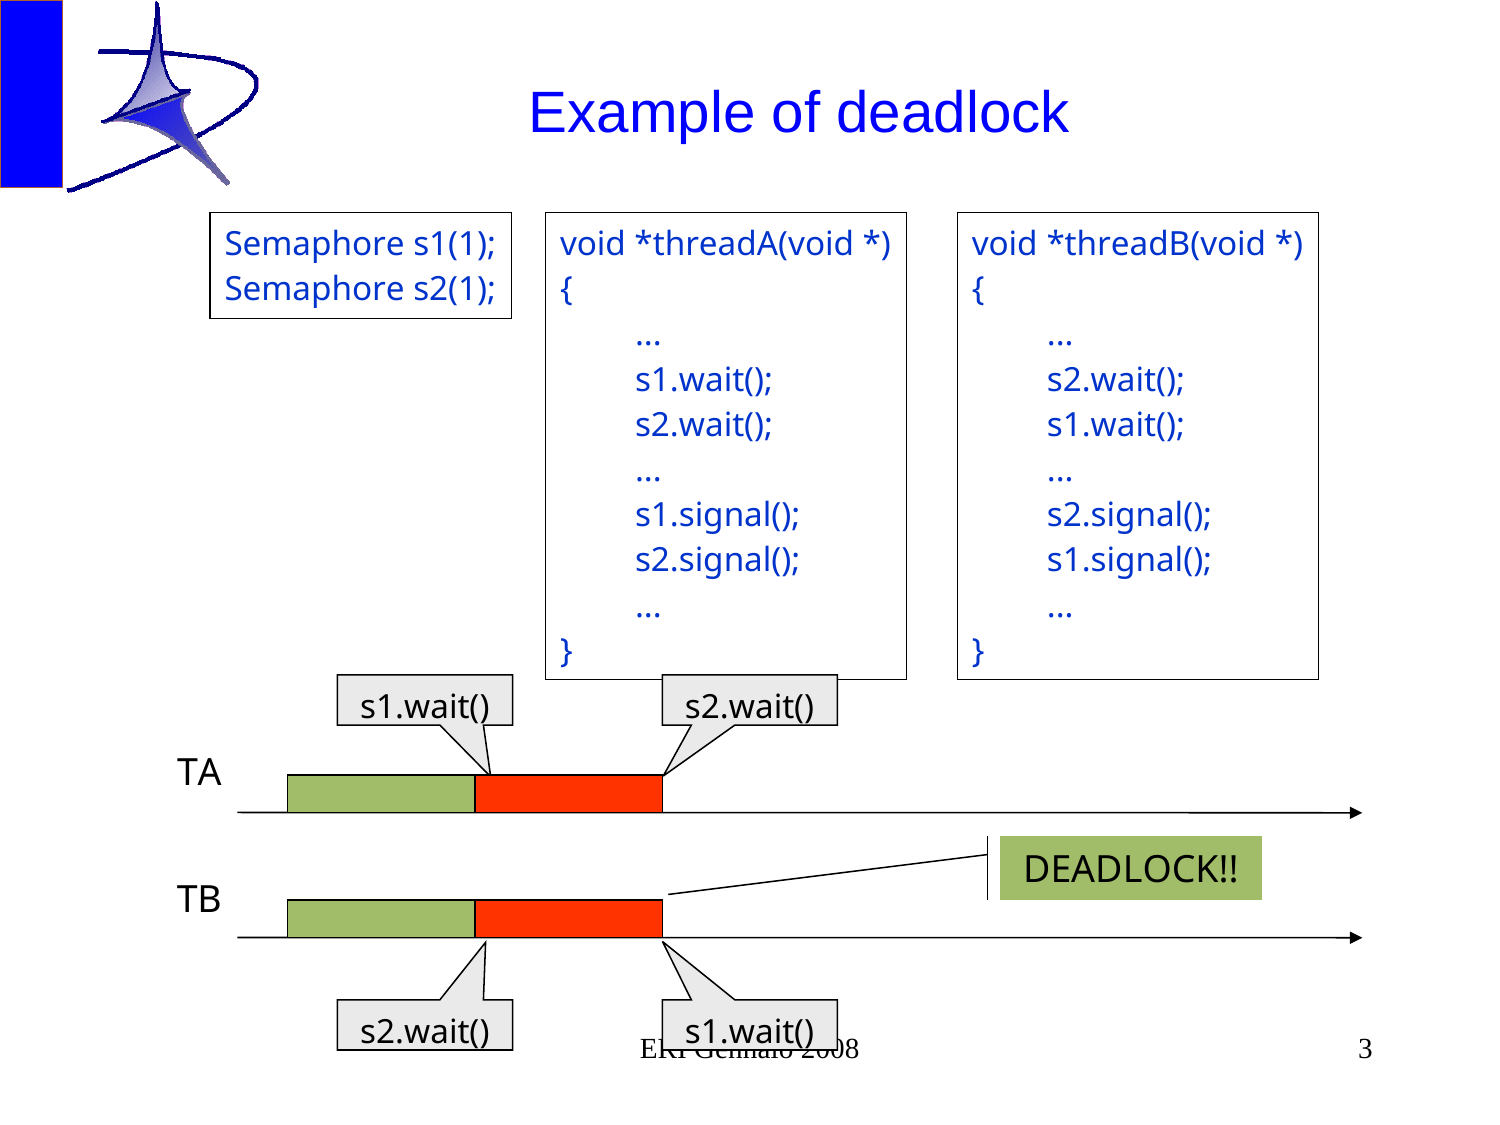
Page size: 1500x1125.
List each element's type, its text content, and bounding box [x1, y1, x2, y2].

text_box TA [162, 737, 237, 804]
text_box s2.wait()‏ [662, 674, 838, 777]
text_box DEADLOCK!! [1000, 836, 1262, 900]
text_box TB [162, 864, 238, 932]
text_box s1.wait()‏ [337, 674, 513, 774]
text_box void *threadB(void *)‏ { ... s2.wait(); s1.wait(); ... s2.signal(); s1.signal(); ... } [957, 212, 1319, 680]
text_box [287, 774, 663, 813]
picture [62, 0, 263, 197]
text_box void *threadA(void *)‏ { ... s1.wait(); s2.wait(); ... s1.signal(); s2.signal(); ... } [545, 212, 907, 680]
text_box [287, 899, 663, 938]
title Example of deadlock [174, 62, 1425, 163]
text_box s2.wait()‏ [337, 942, 513, 1051]
text_box s1.wait()‏ [662, 941, 838, 1051]
text_box Semaphore s1(1); Semaphore s2(1); [209, 212, 512, 319]
